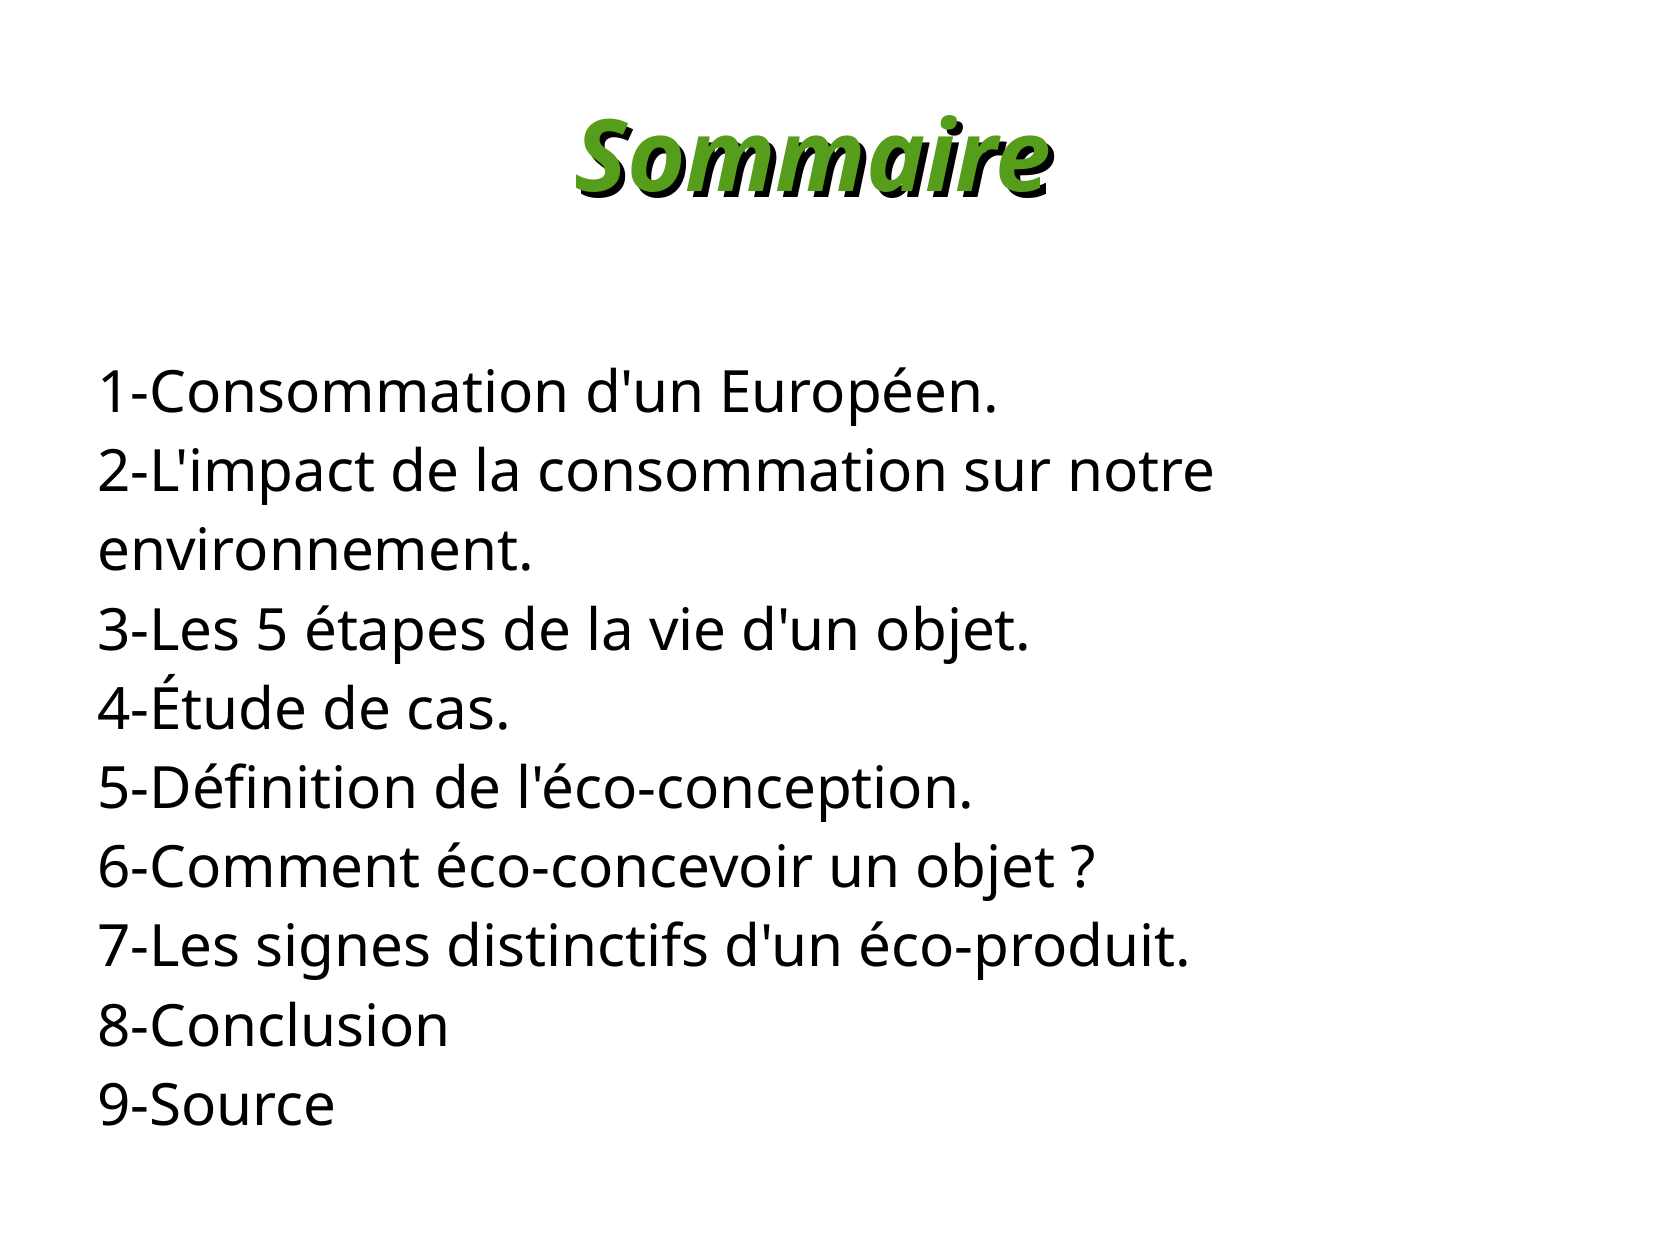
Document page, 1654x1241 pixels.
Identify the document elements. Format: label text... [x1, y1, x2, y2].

text_box 1-Consommation d'un Européen. 2-L'impact de la consommation sur notre environnement. 3-Les 5 étapes de la vie d'un objet. 4-Étude de cas. 5-Définition de l'éco-conception. 6-Comment éco-concevoir un objet ? 7-Les signes distinctifs d'un éco-produit. 8-Conclusion 9-Source [82, 342, 1548, 1008]
title Sommaire [82, 49, 1571, 257]
